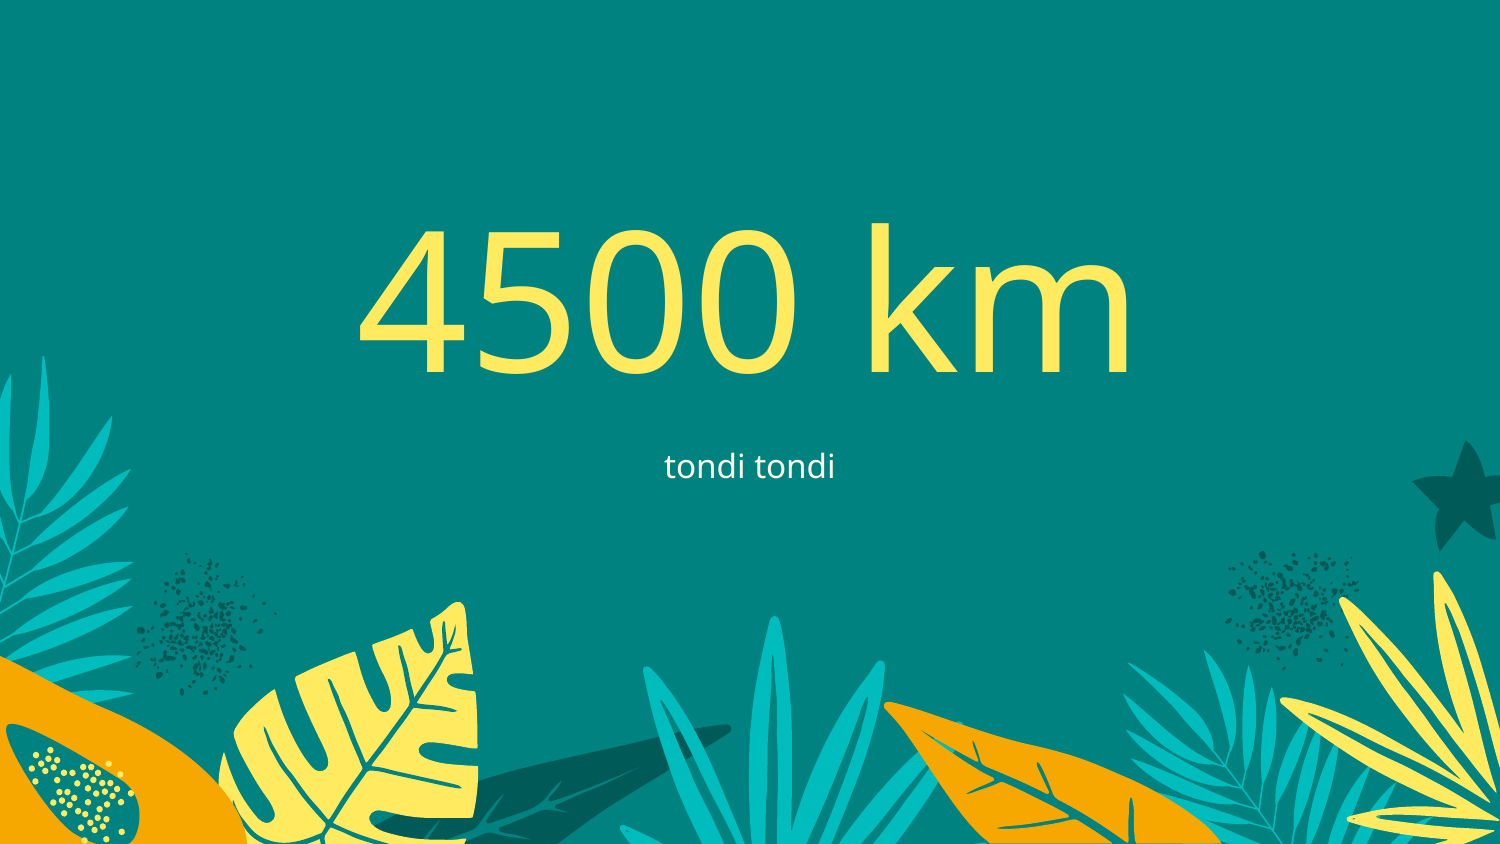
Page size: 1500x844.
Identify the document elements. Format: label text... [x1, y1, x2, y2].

picture [1362, 628, 1388, 659]
title 4500 km [210, 163, 1290, 424]
subtitle tondi tondi [210, 424, 1290, 506]
picture [1180, 491, 1414, 725]
picture [116, 538, 291, 713]
